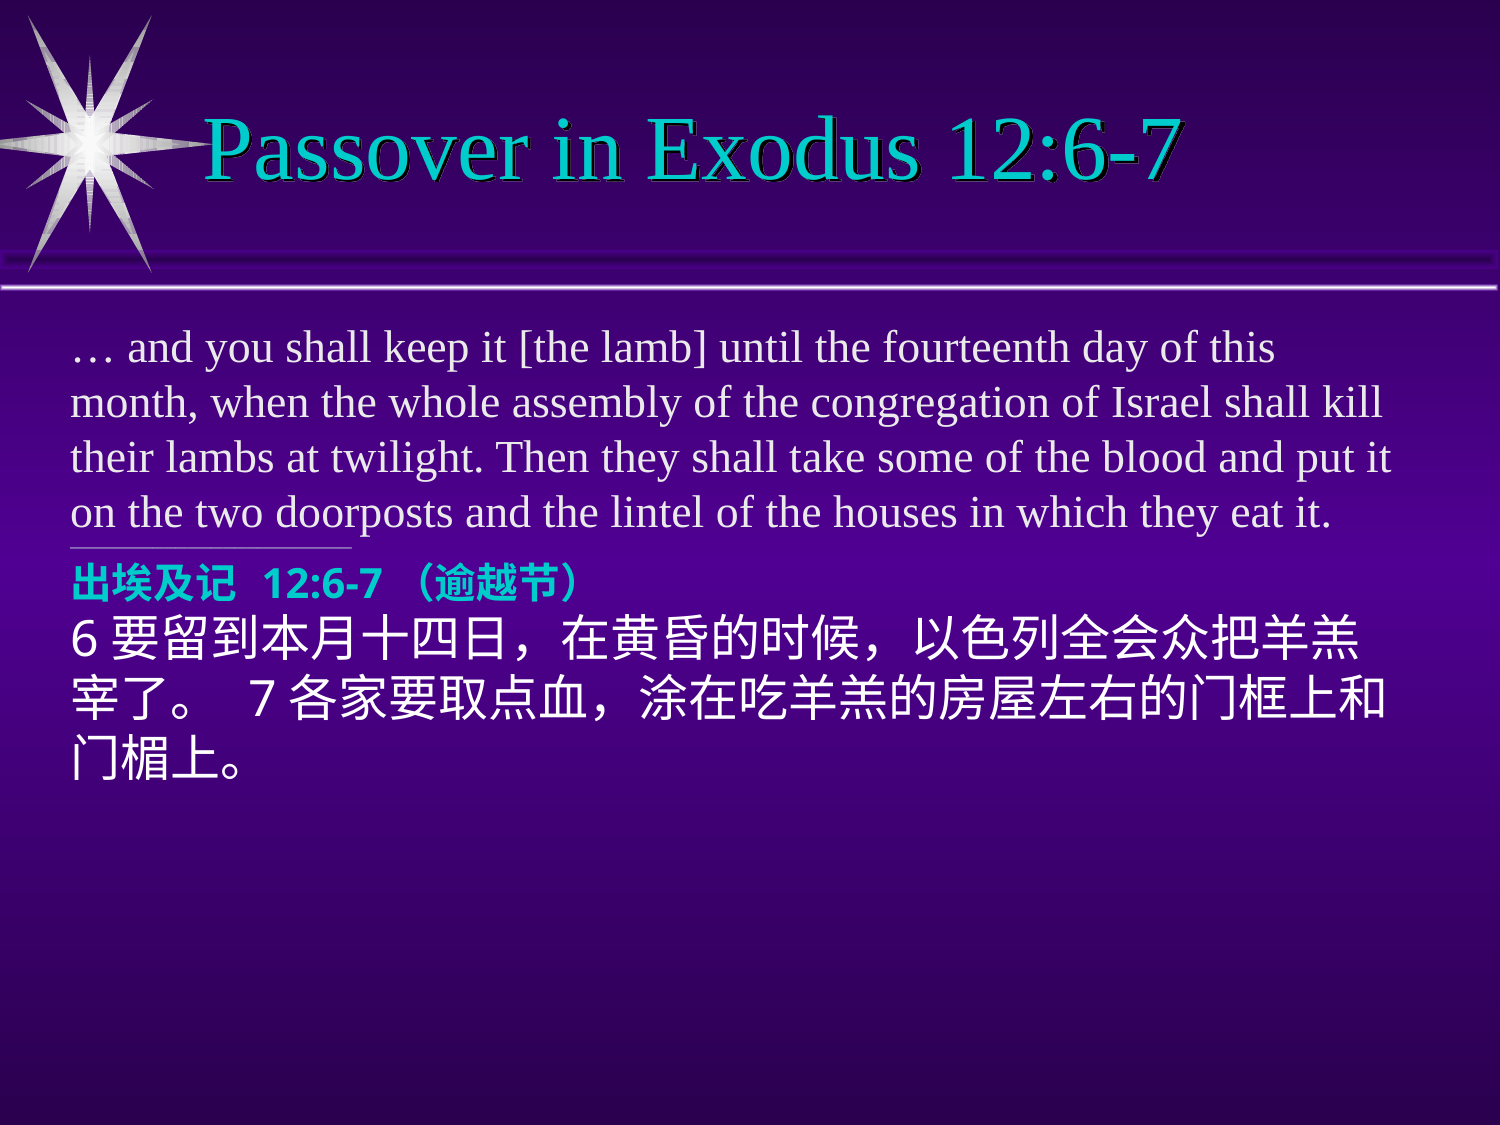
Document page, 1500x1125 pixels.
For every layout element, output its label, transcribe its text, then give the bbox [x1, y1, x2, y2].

text_box … and you shall keep it [the lamb] until the fourteenth day of this month, when the whole assembly of the congregation of Israel shall kill their lambs at twilight. Then they shall take some of the blood and put it on the two doorposts and the lintel of the houses in which they eat it. ──────────────────────── 出埃及记 12:6-7（逾越节） 6要留到本月十四日，在黄昏的时候，以色列全会众把羊羔宰了。 7各家要取点血，涂在吃羊羔的房屋左右的门框上和门楣上。 [55, 309, 1418, 1103]
title Passover in Exodus 12:6-7 [187, 56, 1463, 244]
